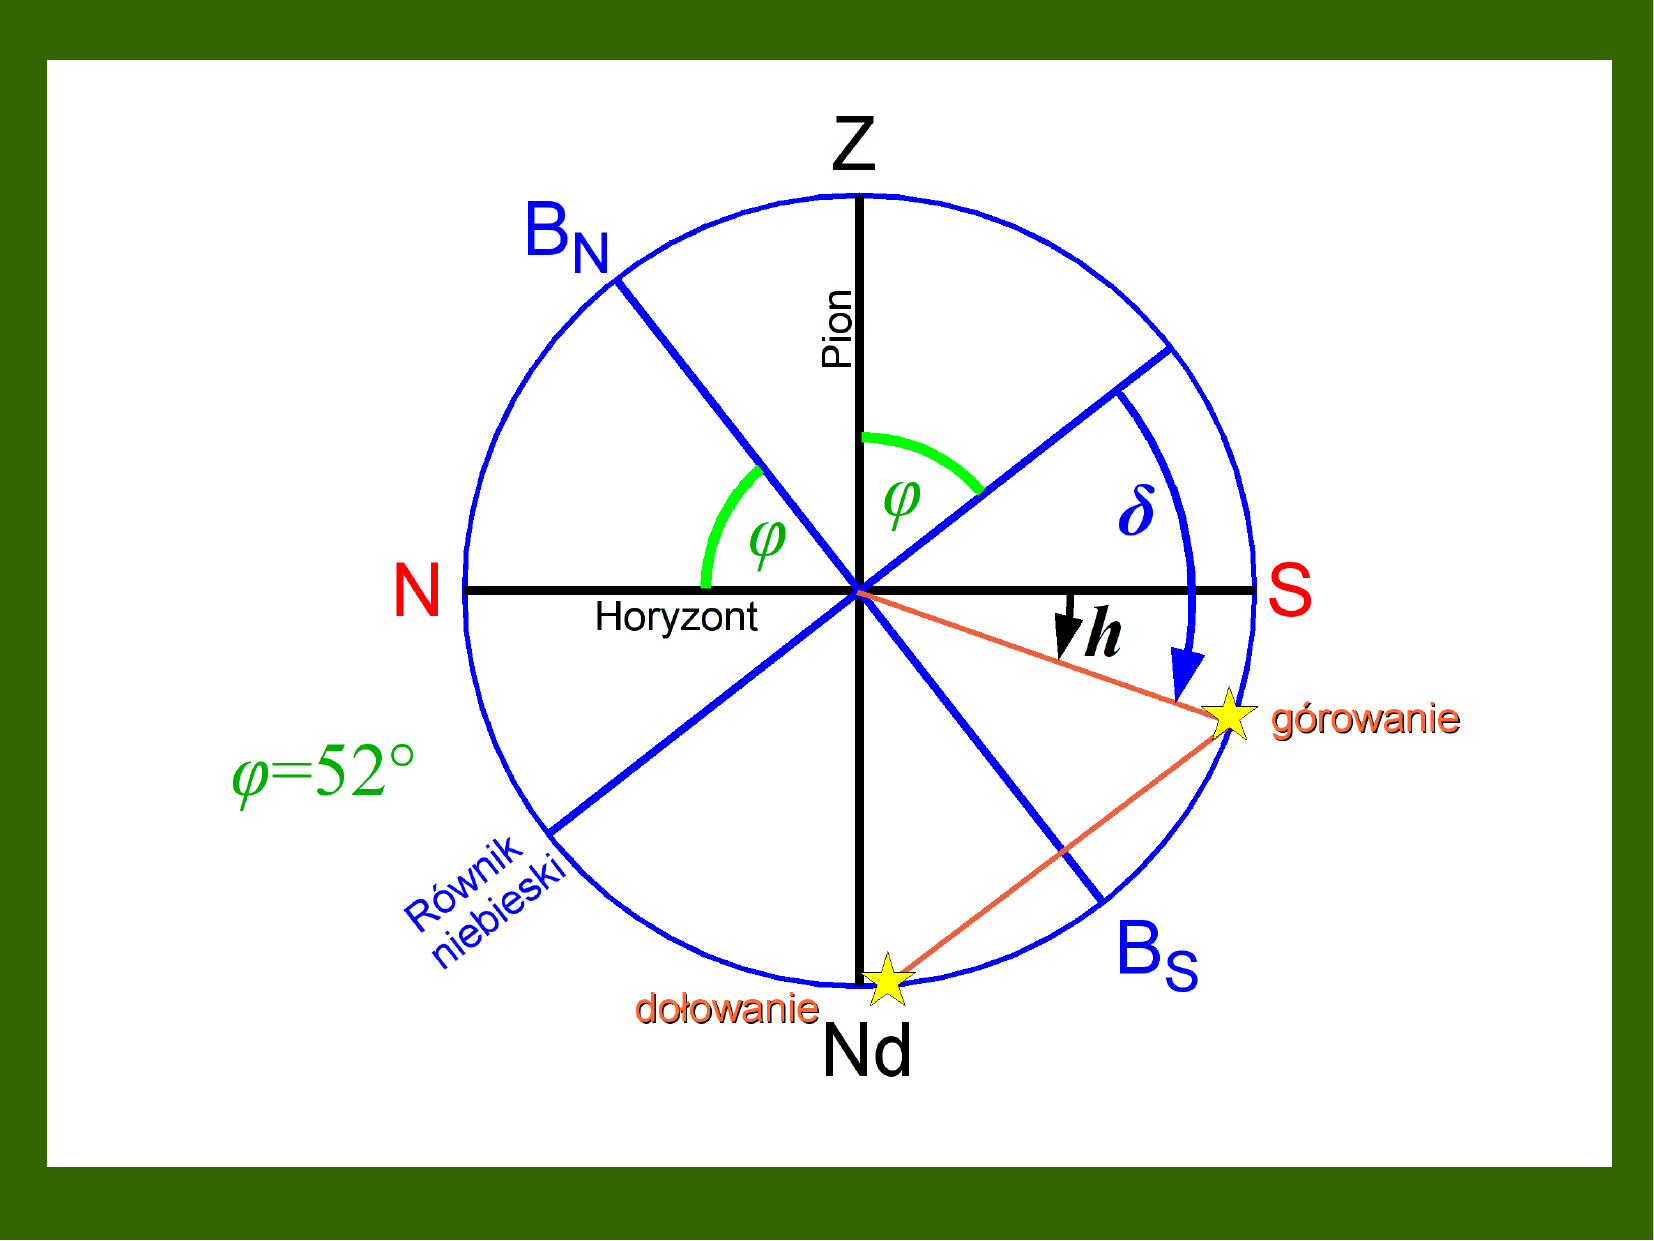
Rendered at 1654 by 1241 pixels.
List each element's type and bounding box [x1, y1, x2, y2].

picture [47, 60, 1612, 1168]
